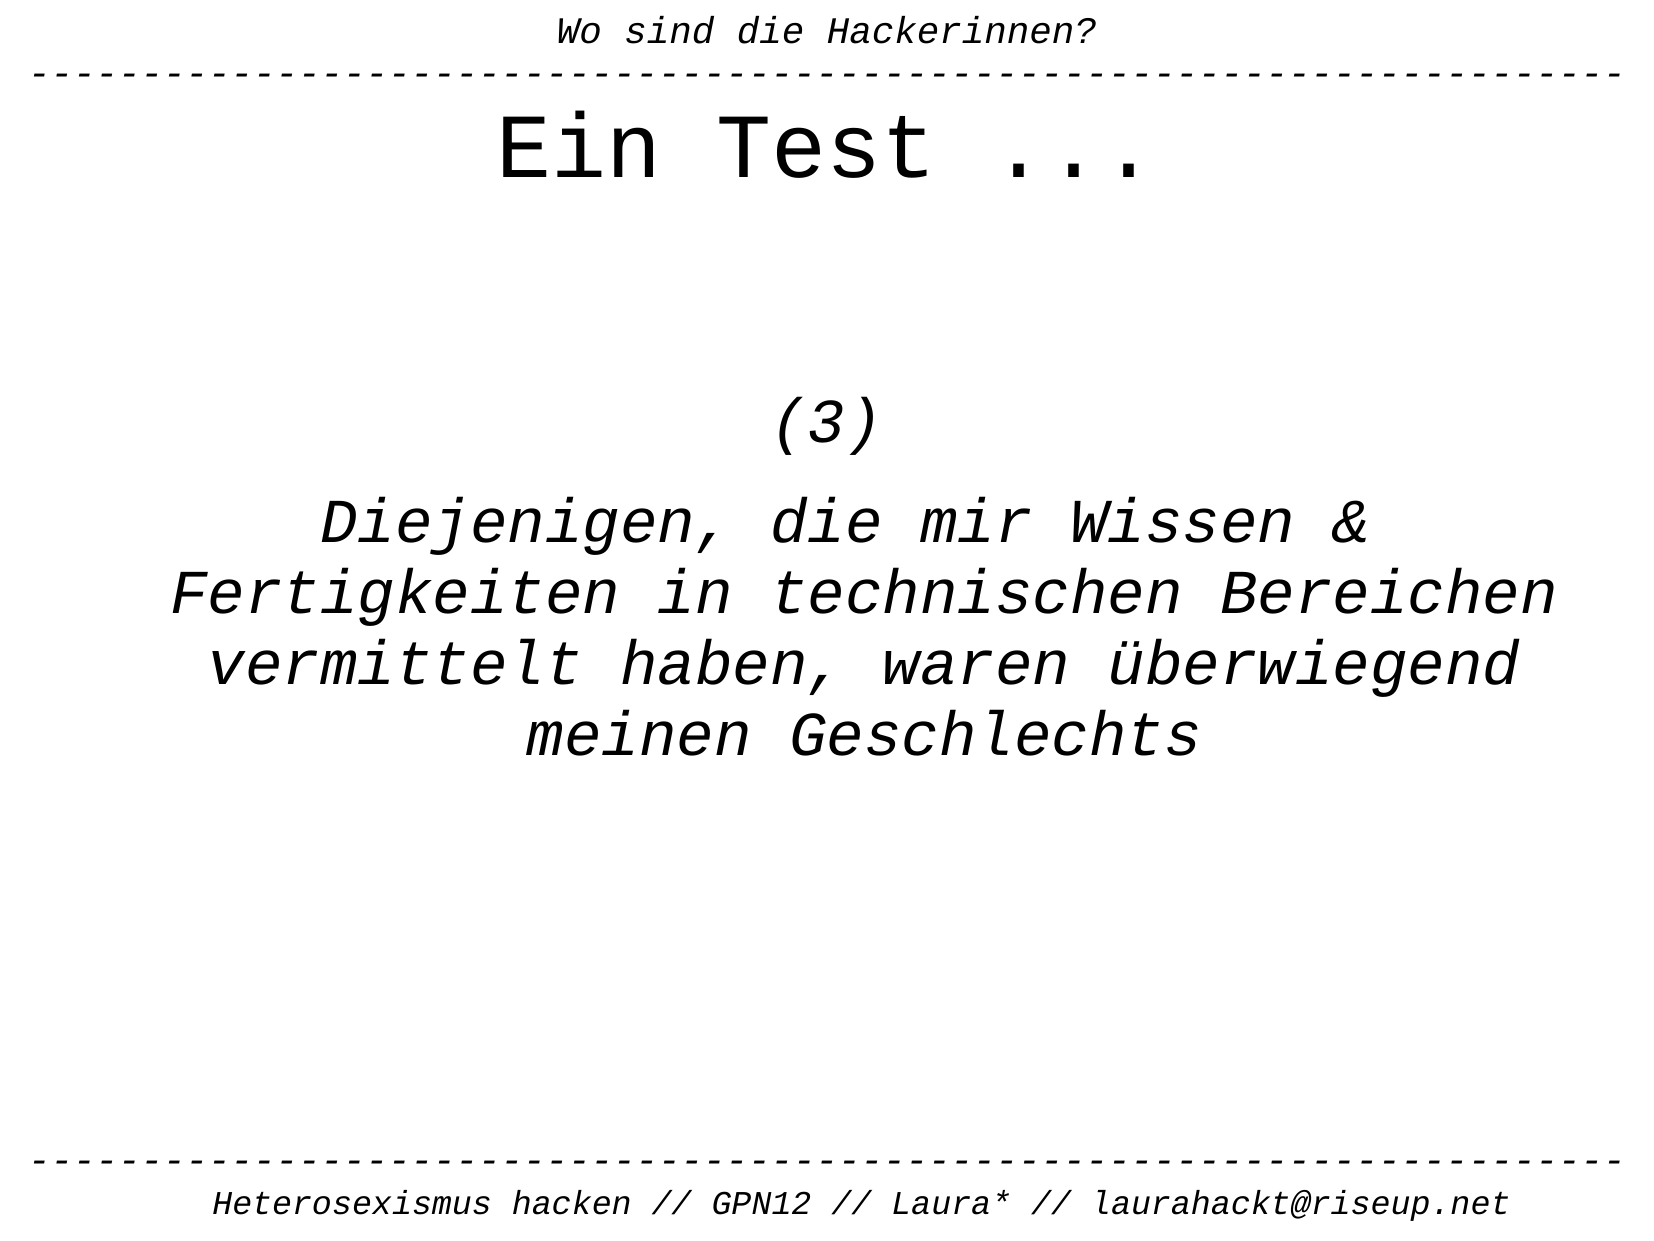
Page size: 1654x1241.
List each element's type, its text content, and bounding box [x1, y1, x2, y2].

title Ein Test ... [82, 98, 1571, 257]
list (3) Diejenigen, die mir Wissen & Fertigkeiten in technischen Bereichen vermittelt haben, waren überwiegend meinen Geschlechts [82, 290, 1571, 1098]
title Wo sind die Hackerinnen? ----------------------------------------------------------------------- [0, 12, 1654, 98]
title ----------------------------------------------------------------------- [0, 1098, 1654, 1184]
list Heterosexismus hacken // GPN12 // Laura* // laurahackt@riseup.net [0, 1186, 1654, 1241]
